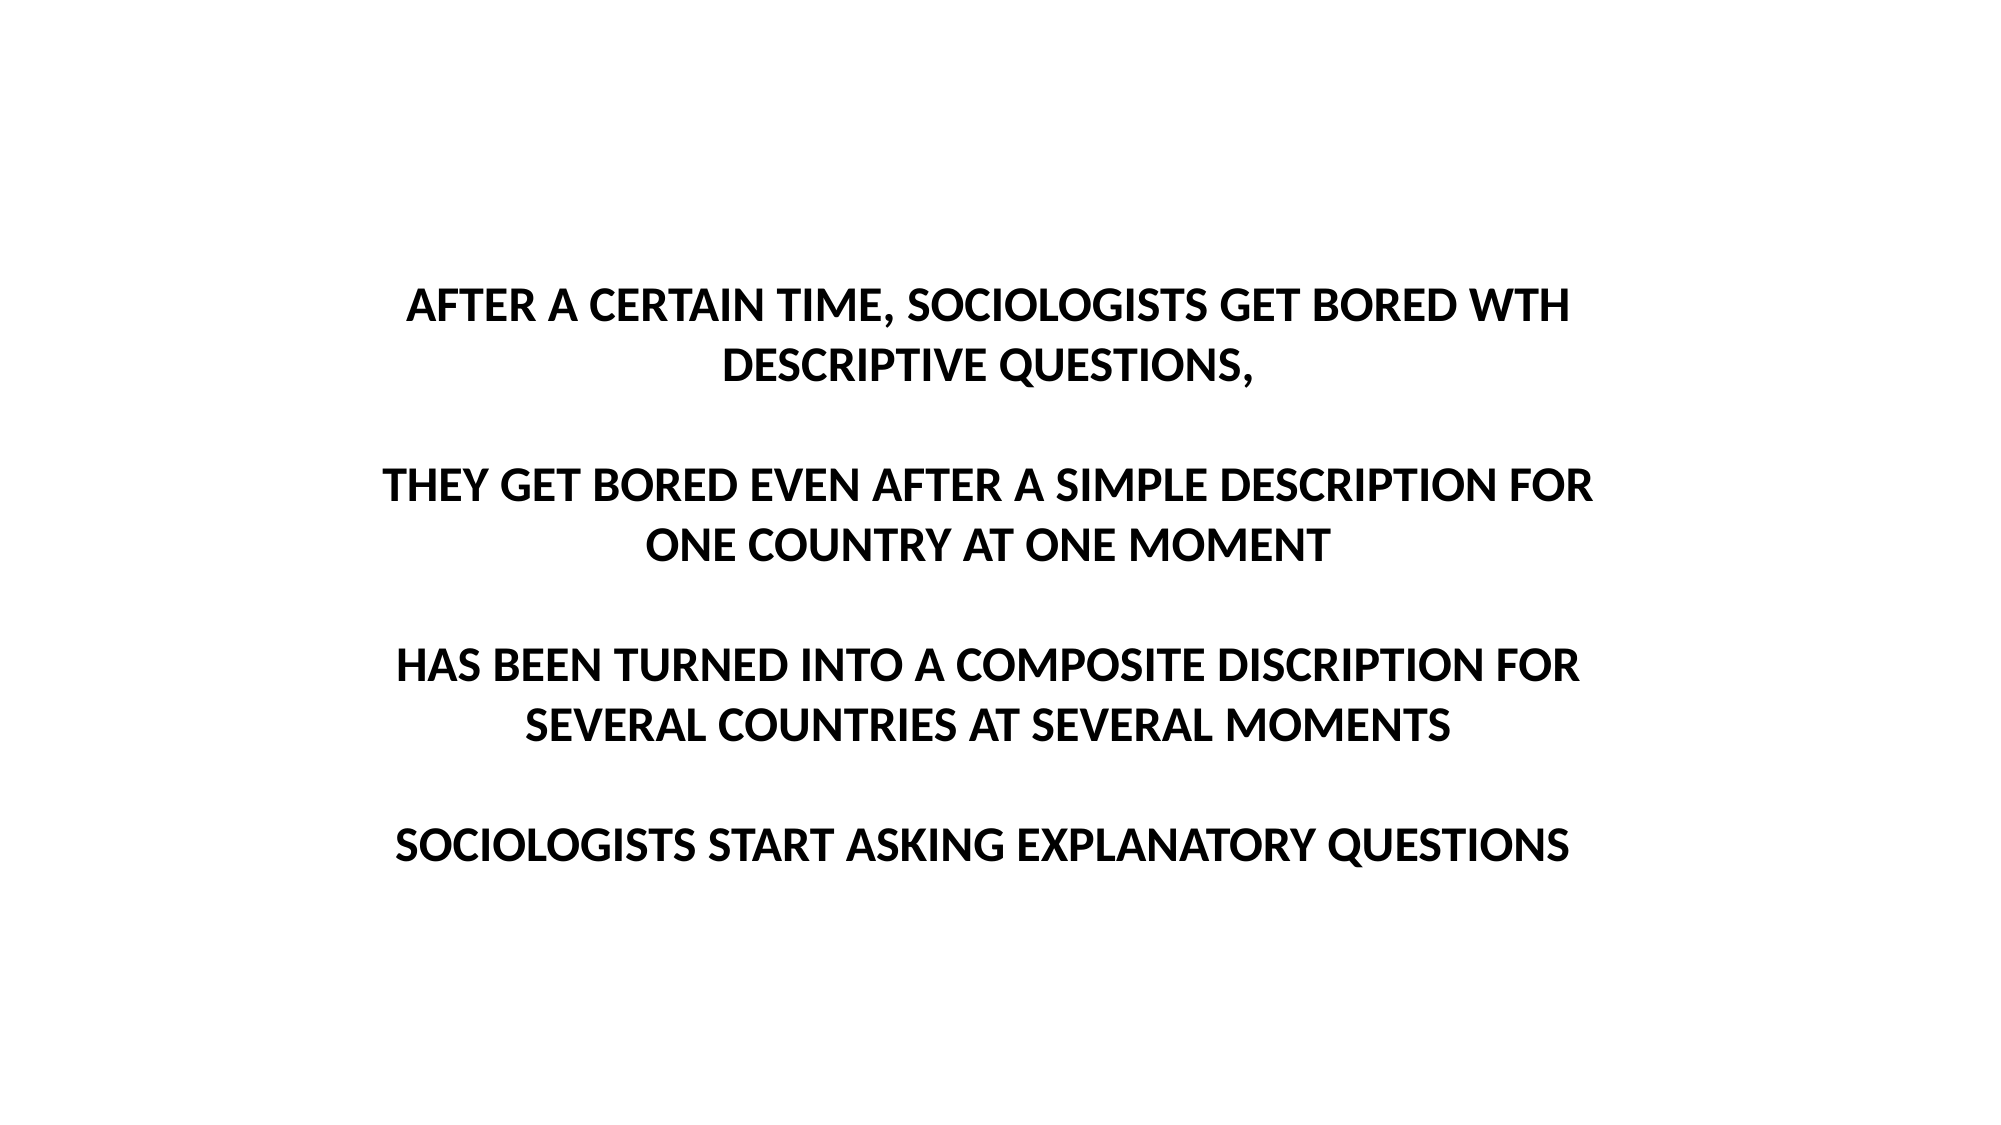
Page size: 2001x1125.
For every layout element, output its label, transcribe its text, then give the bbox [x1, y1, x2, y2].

text_box AFTER A CERTAIN TIME, SOCIOLOGISTS GET BORED WTH DESCRIPTIVE QUESTIONS, THEY GET BORED EVEN AFTER A SIMPLE DESCRIPTION FOR ONE COUNTRY AT ONE MOMENT HAS BEEN TURNED INTO A COMPOSITE DISCRIPTION FOR SEVERAL COUNTRIES AT SEVERAL MOMENTS SOCIOLOGISTS START ASKING EXPLANATORY QUESTIONS [364, 263, 1613, 886]
